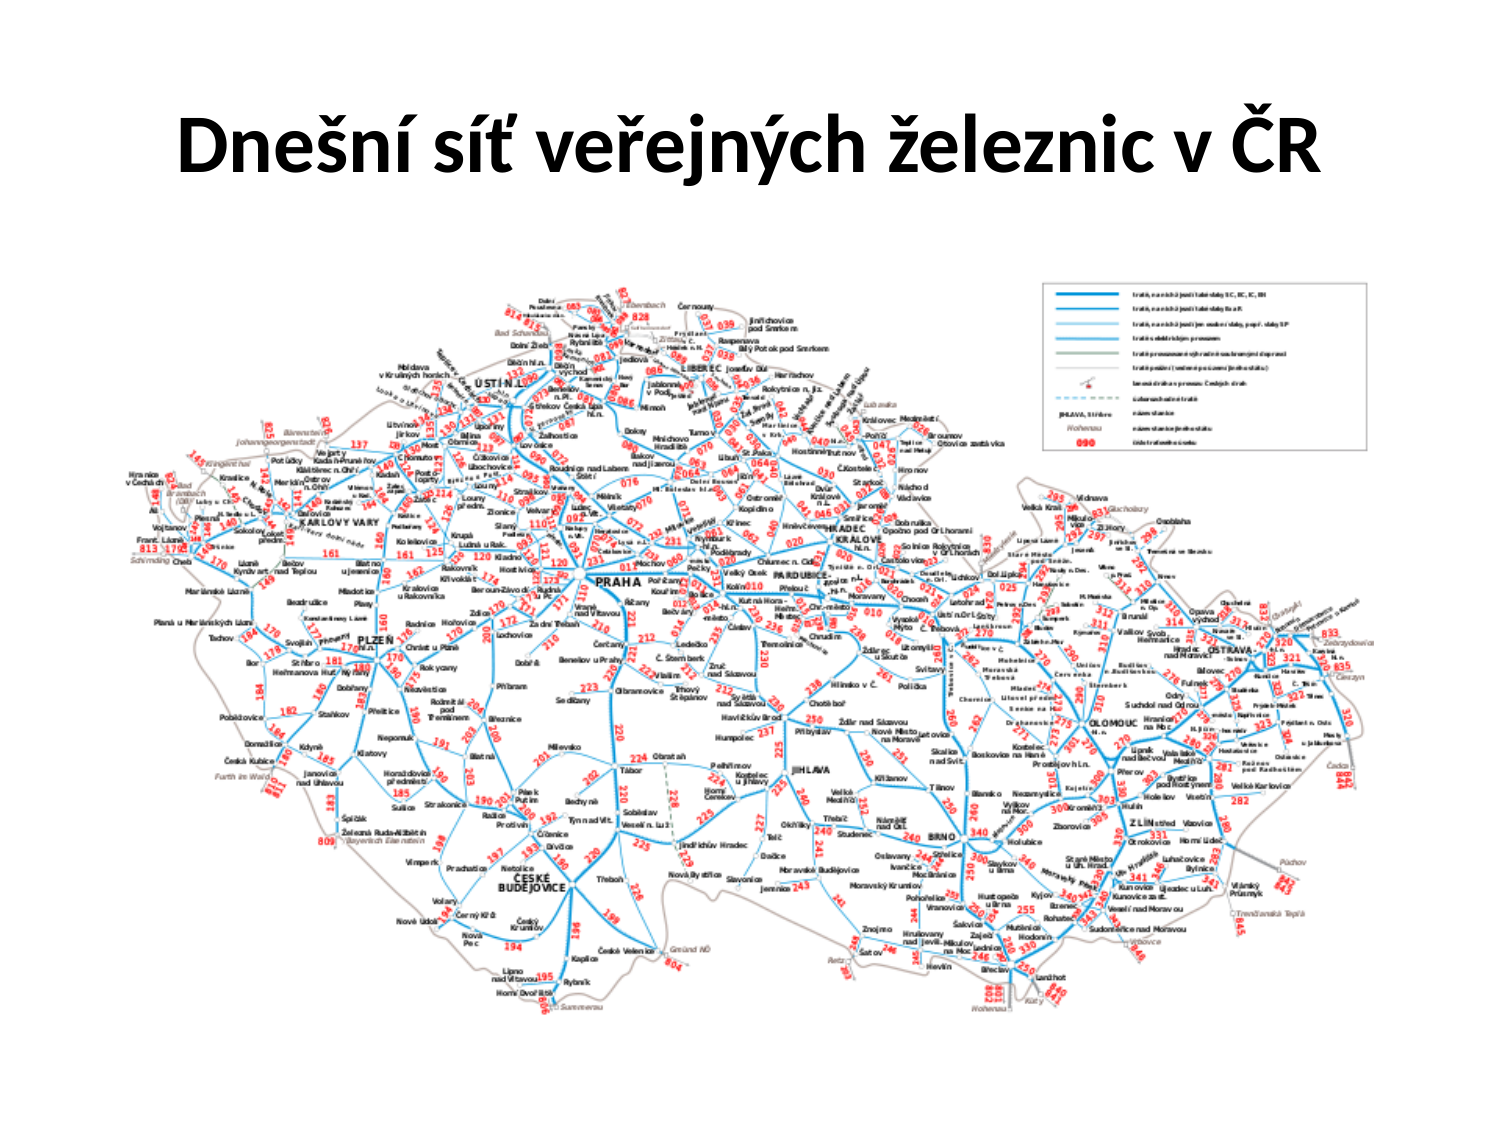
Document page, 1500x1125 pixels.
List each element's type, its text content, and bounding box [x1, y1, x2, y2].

picture [123, 233, 1374, 1088]
title Dnešní síť veřejných železnic v ČR [75, 45, 1426, 233]
